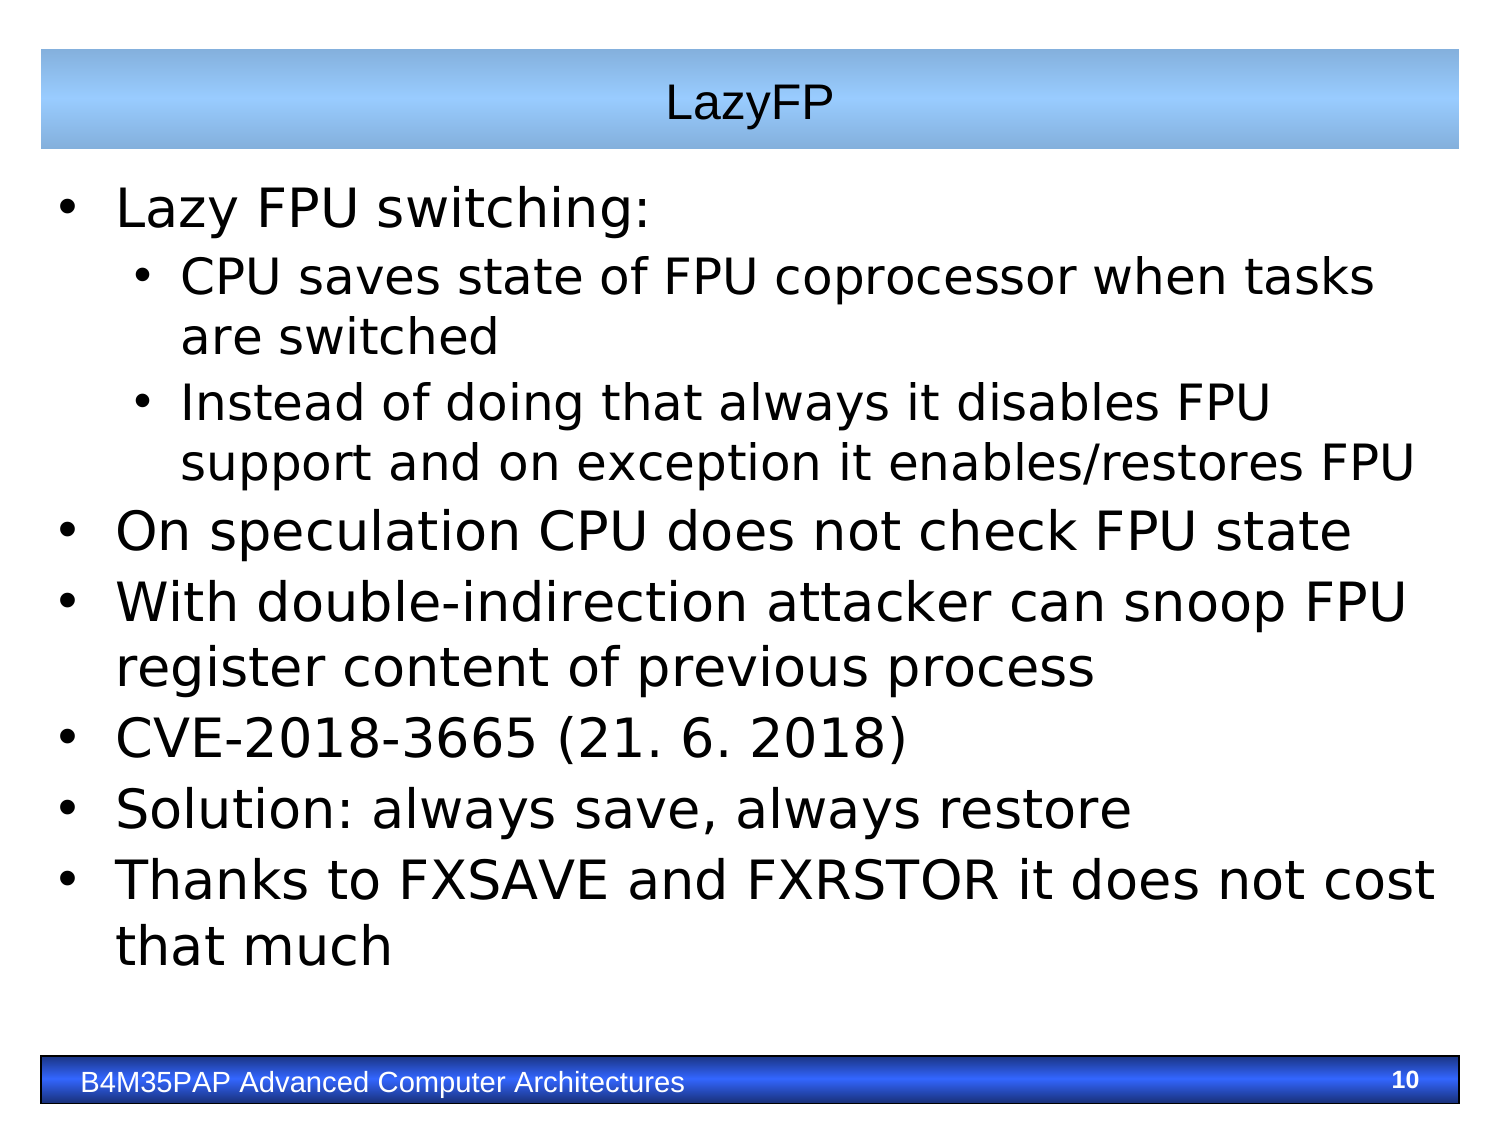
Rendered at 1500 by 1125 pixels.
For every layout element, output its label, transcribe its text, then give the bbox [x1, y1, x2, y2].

list Lazy FPU switching: CPU saves state of FPU coprocessor when tasks are switched Instead of doing that always it disables FPU support and on exception it enables/restores FPU On speculation CPU does not check FPU state With double-indirection attacker can snoop FPU register content of previous process CVE-2018-3665 (21. 6. 2018) Solution: always save, always restore Thanks to FXSAVE and FXRSTOR it does not cost that much [44, 166, 1458, 1045]
title LazyFP [41, 49, 1459, 149]
